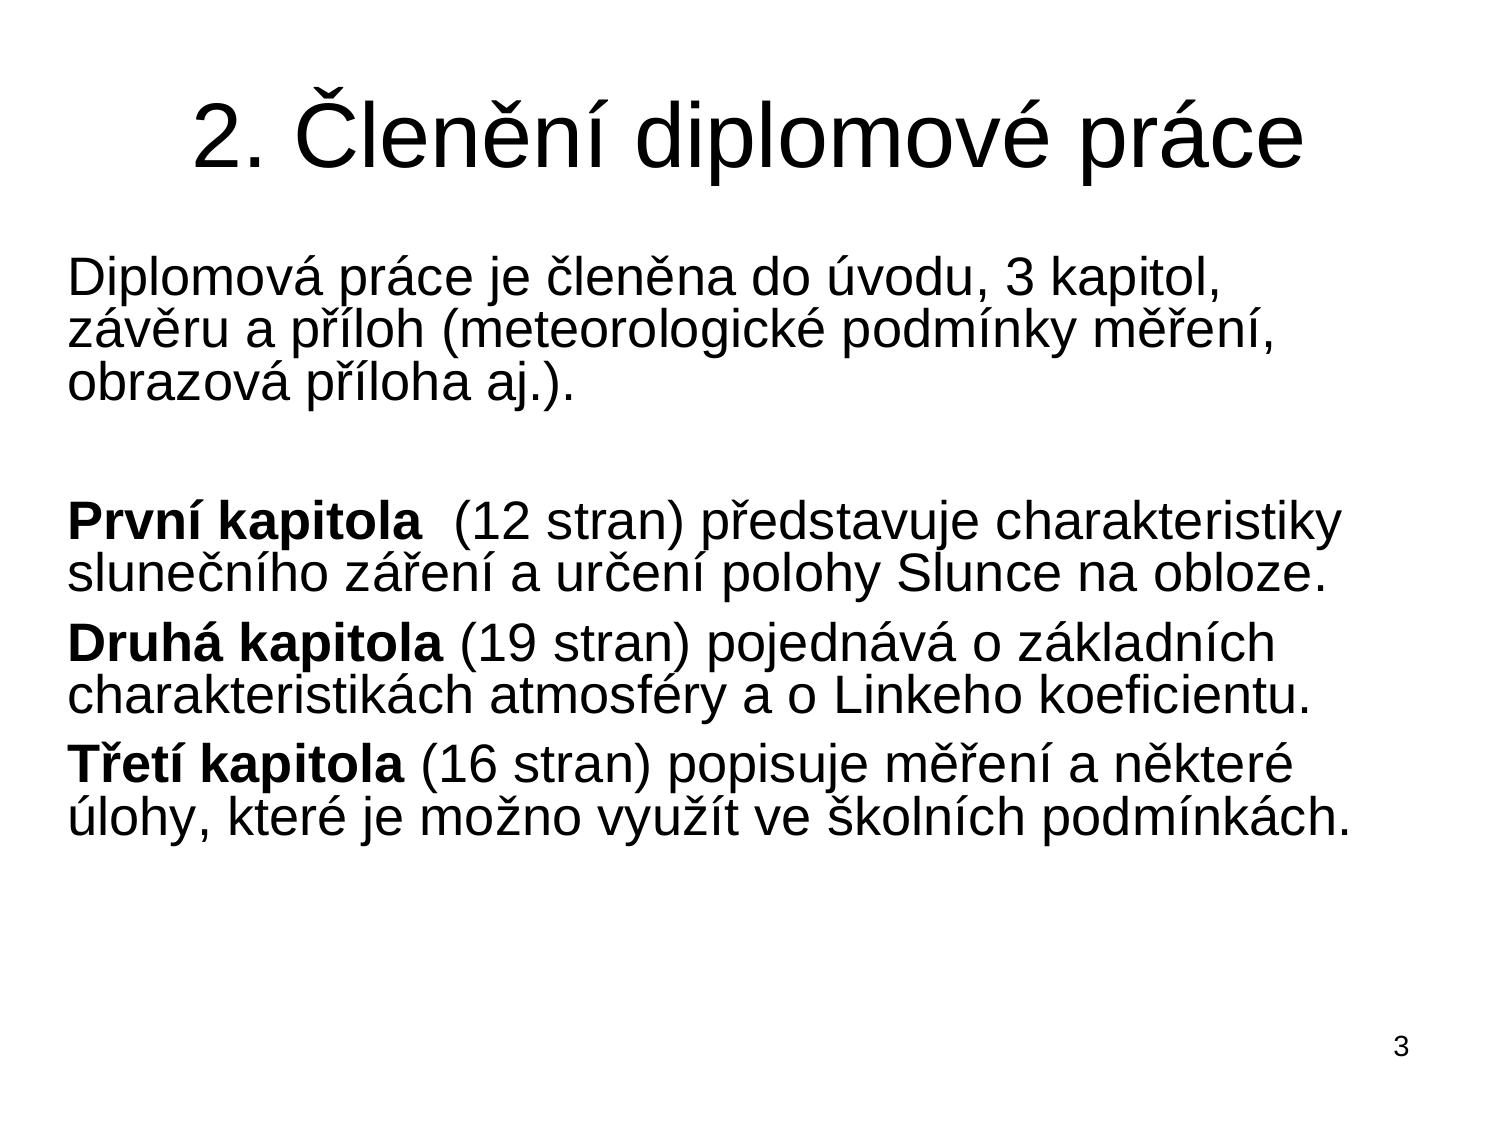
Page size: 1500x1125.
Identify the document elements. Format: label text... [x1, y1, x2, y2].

title 2. Členění diplomové práce [75, 13, 1425, 265]
subtitle Diplomová práce je členěna do úvodu, 3 kapitol, závěru a příloh (meteorologické podmínky měření, obrazová příloha aj.). První kapitola (12 stran) představuje charakteristiky slunečního záření a určení polohy Slunce na obloze. Druhá kapitola (19 stran) pojednává o základních charakteristikách atmosféry a o Linkeho koeficientu. Třetí kapitola (16 stran) popisuje měření a některé úlohy, které je možno využít ve školních podmínkách. [67, 229, 1388, 870]
